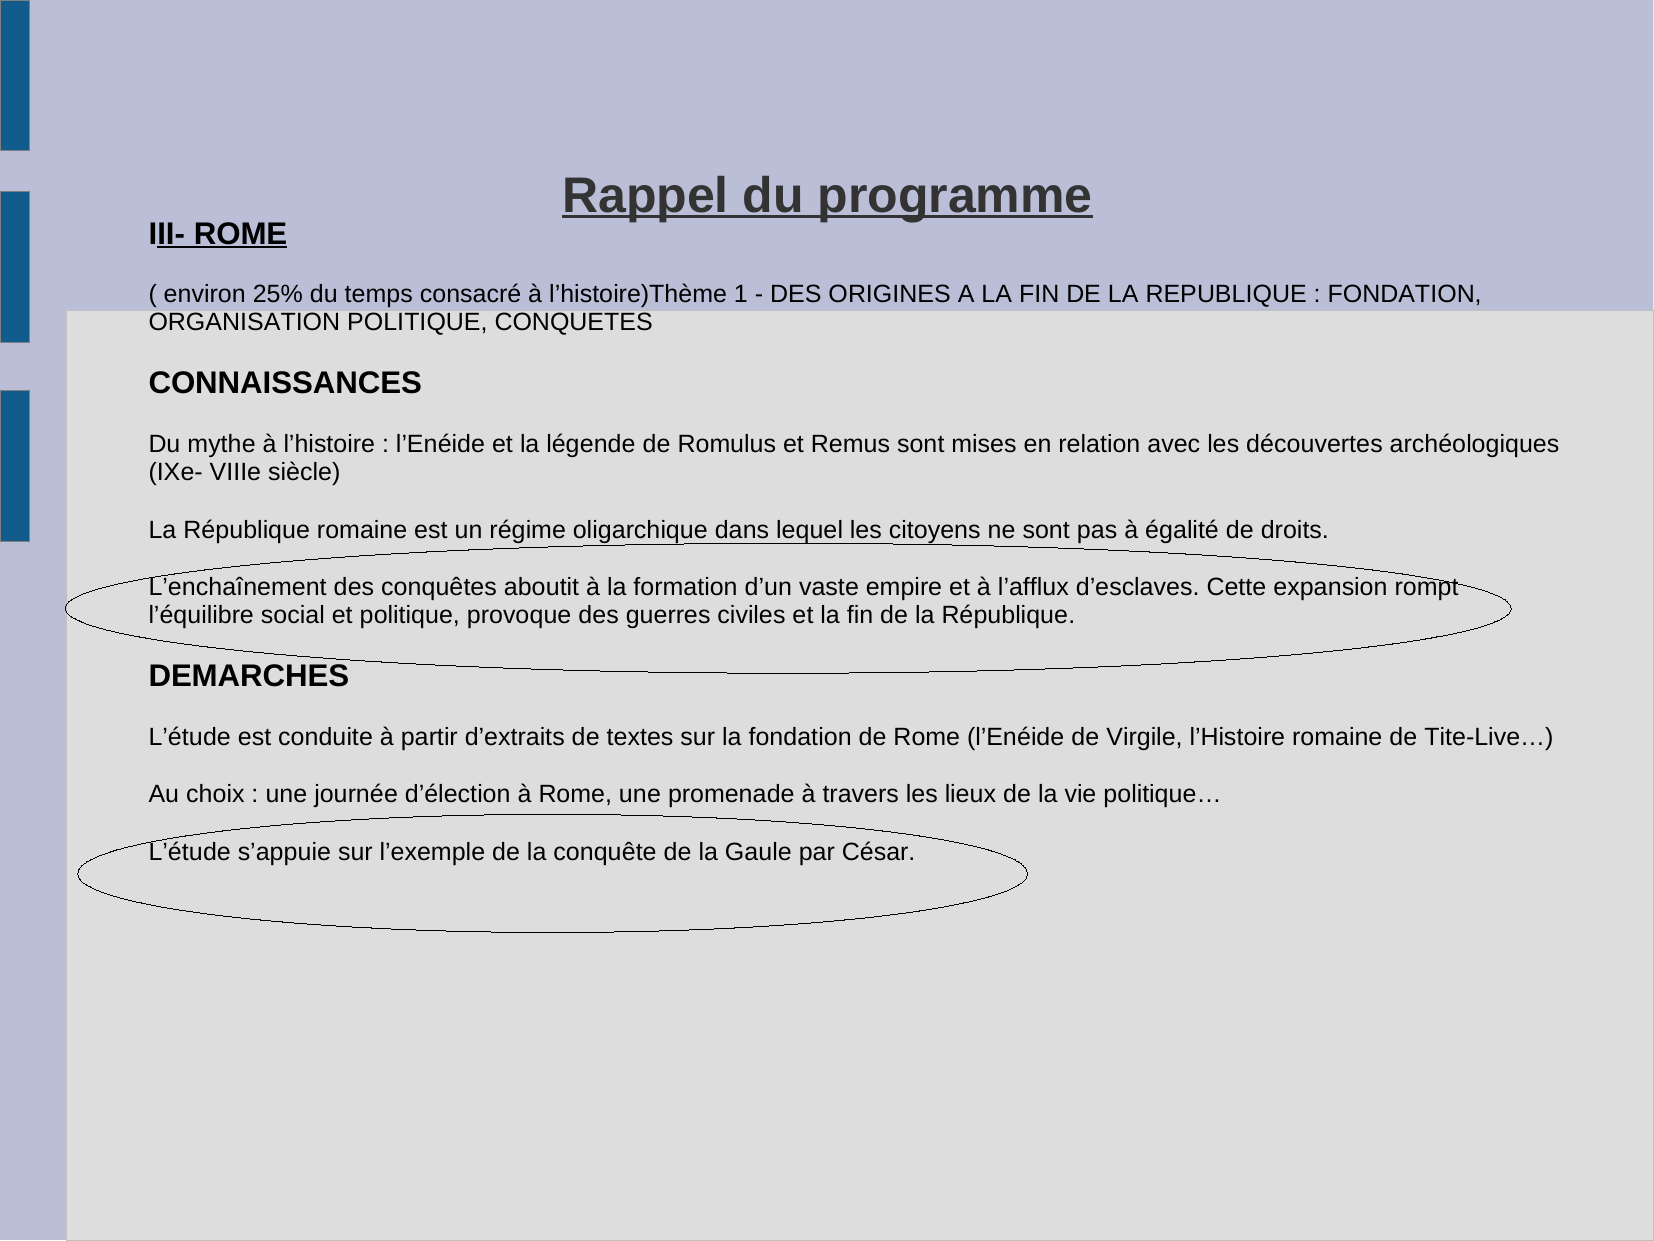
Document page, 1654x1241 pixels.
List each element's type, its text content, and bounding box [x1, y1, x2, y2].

list III- ROME ( environ 25% du temps consacré à l’histoire)Thème 1 - DES ORIGINES A LA FIN DE LA REPUBLIQUE : FONDATION, ORGANISATION POLITIQUE, CONQUETES CONNAISSANCES Du mythe à l’histoire : l’Enéide et la légende de Romulus et Remus sont mises en relation avec les découvertes archéologiques (IXe- VIIIe siècle) La République romaine est un régime oligarchique dans lequel les citoyens ne sont pas à égalité de droits. L’enchaînement des conquêtes aboutit à la formation d’un vaste empire et à l’afflux d’esclaves. Cette expansion rompt l’équilibre social et politique, provoque des guerres civiles et la fin de la République. DEMARCHES L’étude est conduite à partir d’extraits de textes sur la fondation de Rome (l’Enéide de Virgile, l’Histoire romaine de Tite-Live…) Au choix : une journée d’élection à Rome, une promenade à travers les lieux de la vie politique… L’étude s’appuie sur l’exemple de la conquête de la Gaule par César. [77, 215, 1566, 1035]
title Rappel du programme [121, 91, 1534, 215]
